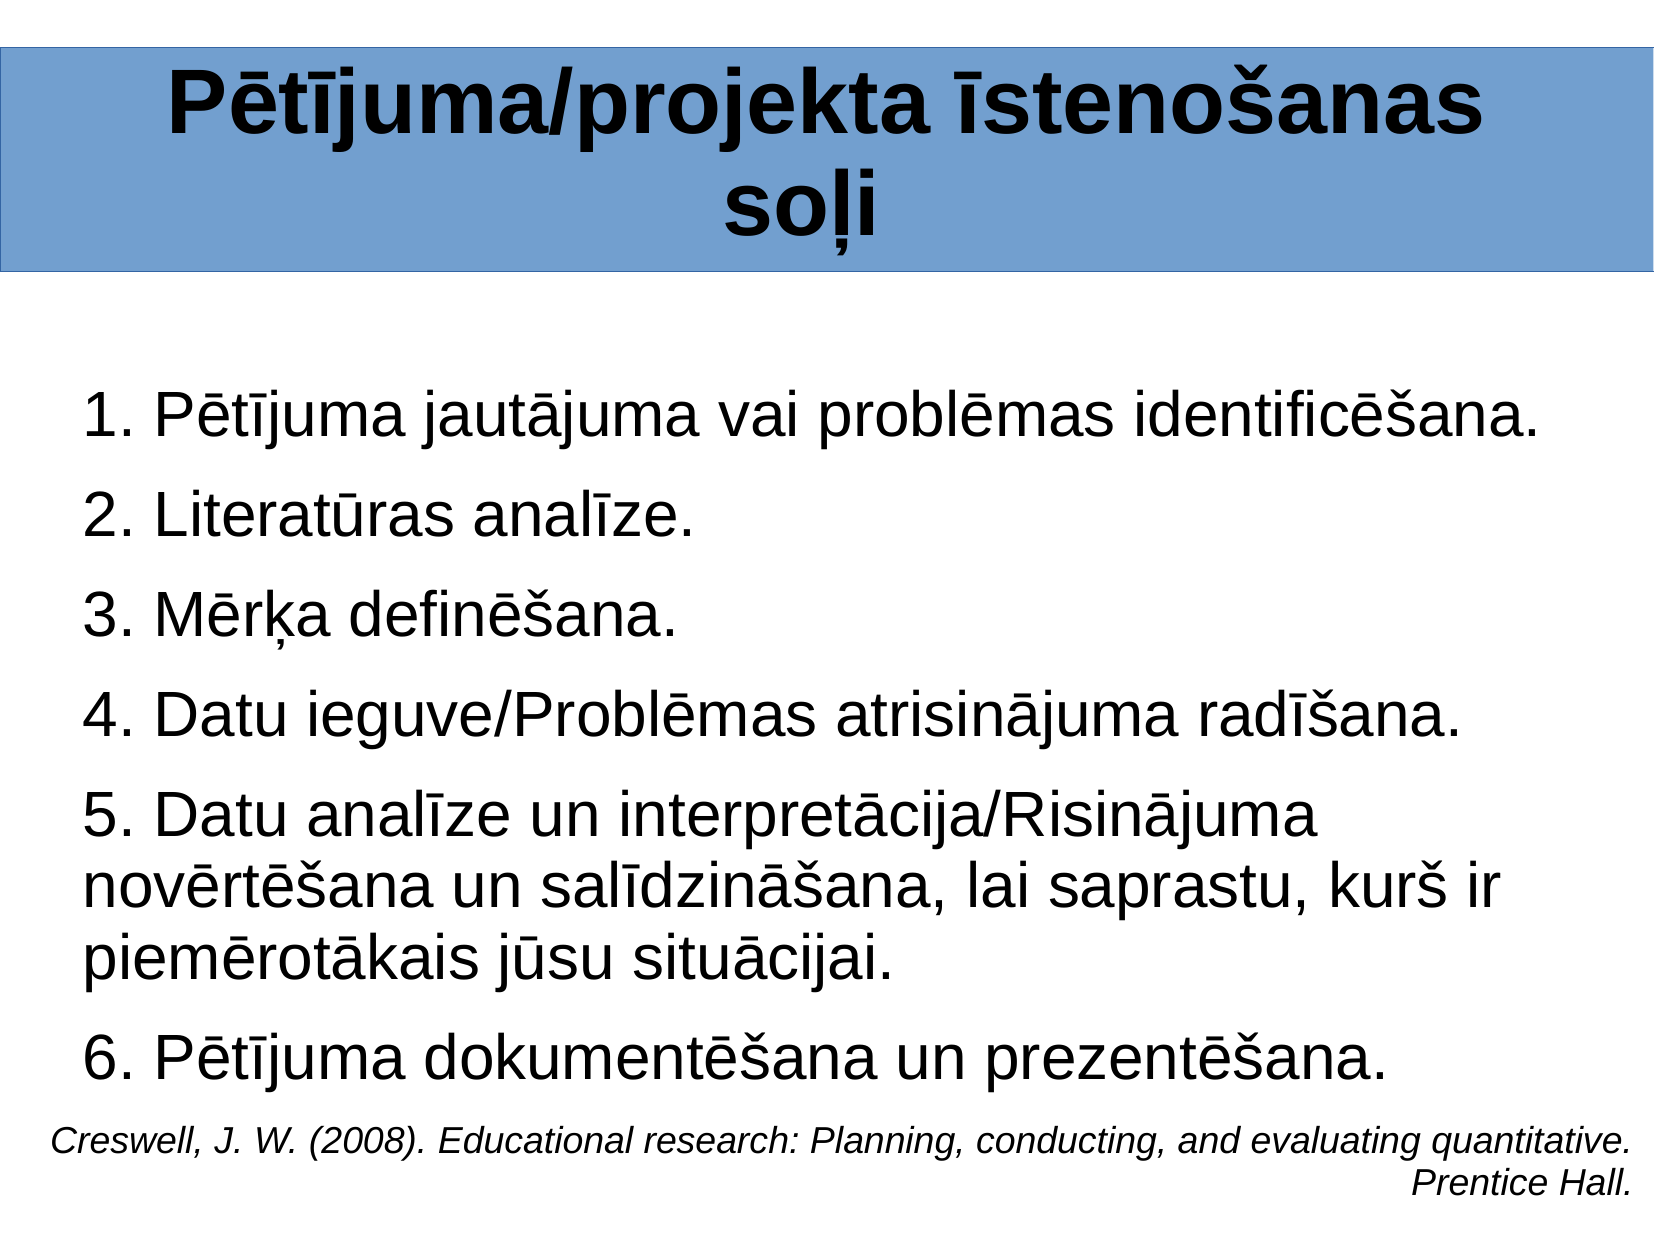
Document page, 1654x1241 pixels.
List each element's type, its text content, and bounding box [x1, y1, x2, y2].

list 1. Pētījuma jautājuma vai problēmas identificēšana. 2. Literatūras analīze. 3. Mērķa definēšana. 4. Datu ieguve/Problēmas atrisinājuma radīšana. 5. Datu analīze un interpretācija/Risinājuma novērtēšana un salīdzināšana, lai saprastu, kurš ir piemērotākais jūsu situācijai. 6. Pētījuma dokumentēšana un prezentēšana. [82, 378, 1619, 1099]
text_box Creswell, J. W. (2008). Educational research: Planning, conducting, and evaluating quantitative. Prentice Hall. [35, 1111, 1649, 1211]
title Pētījuma/projekta īstenošanas soļi [82, 49, 1571, 257]
text_box [0, 47, 1654, 272]
